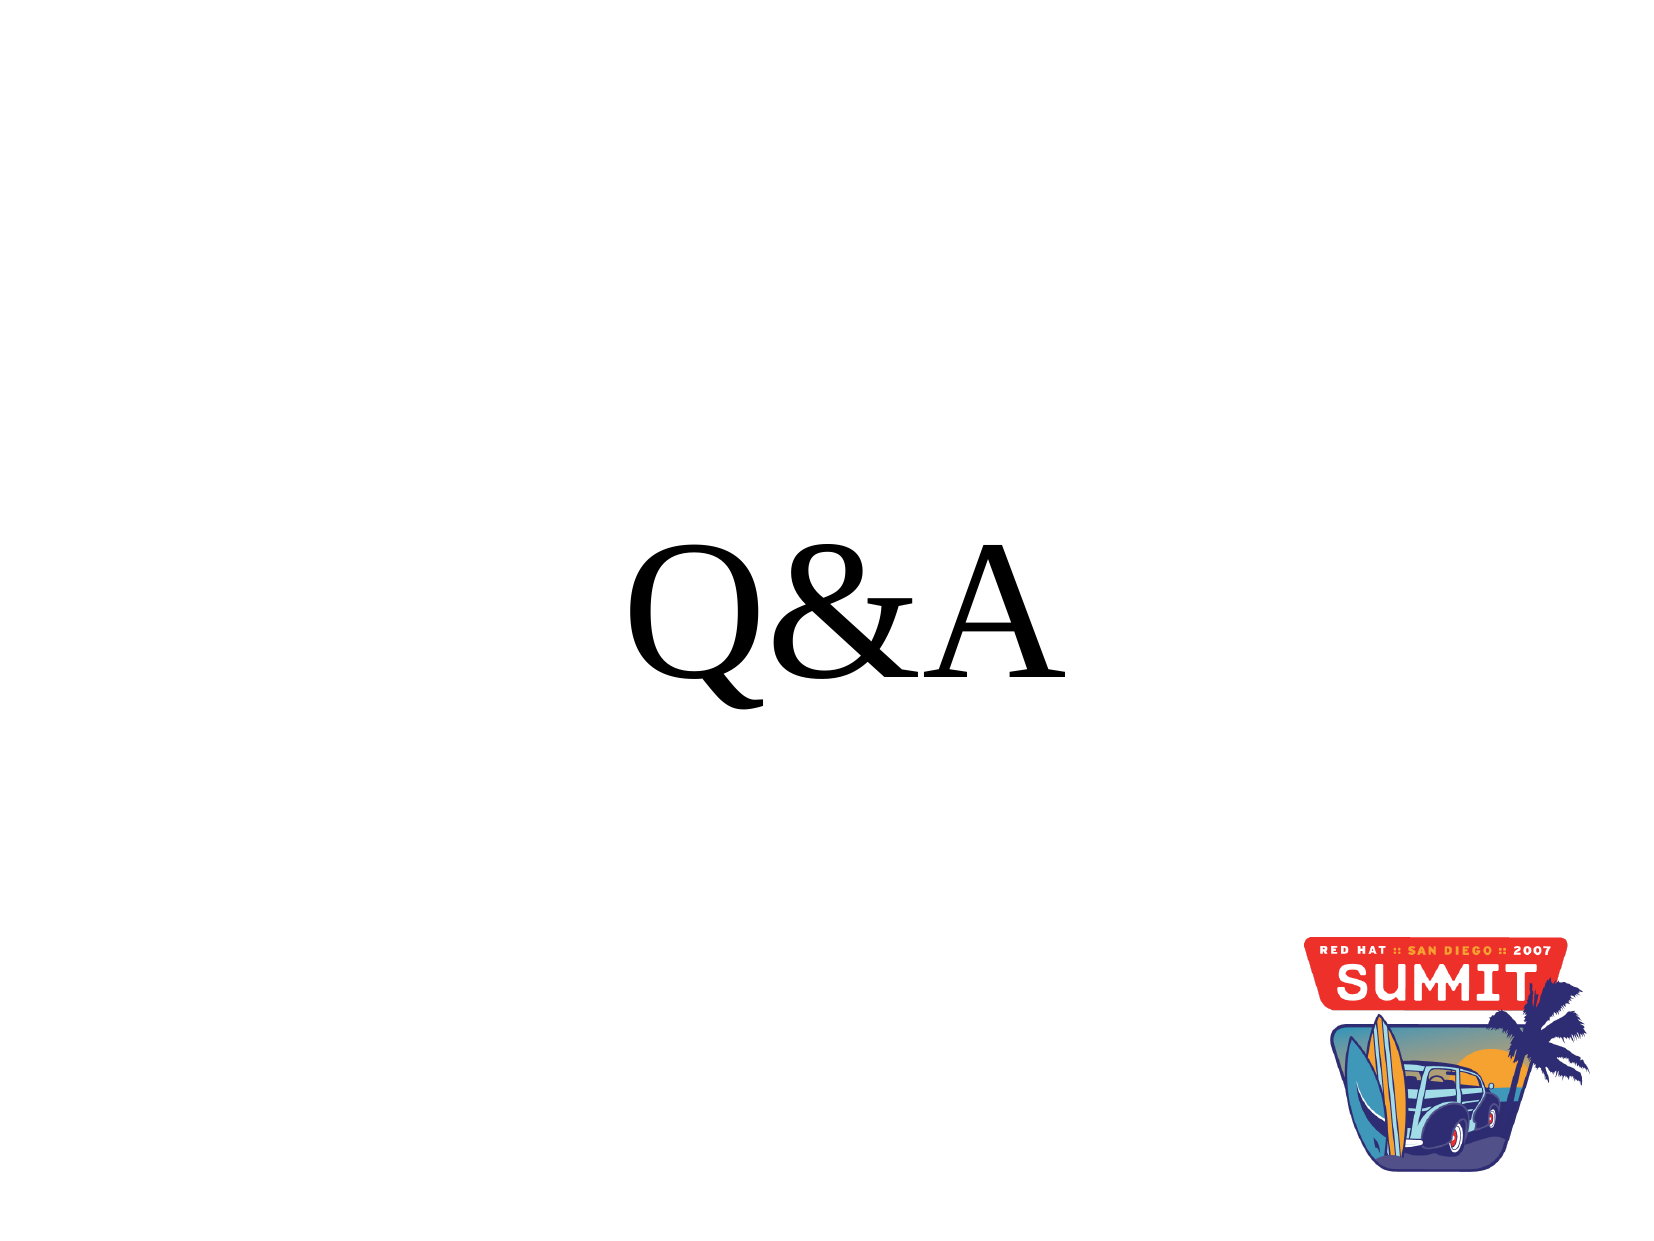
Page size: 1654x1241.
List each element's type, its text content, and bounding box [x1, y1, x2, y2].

subtitle Q&A [94, 47, 1596, 1174]
